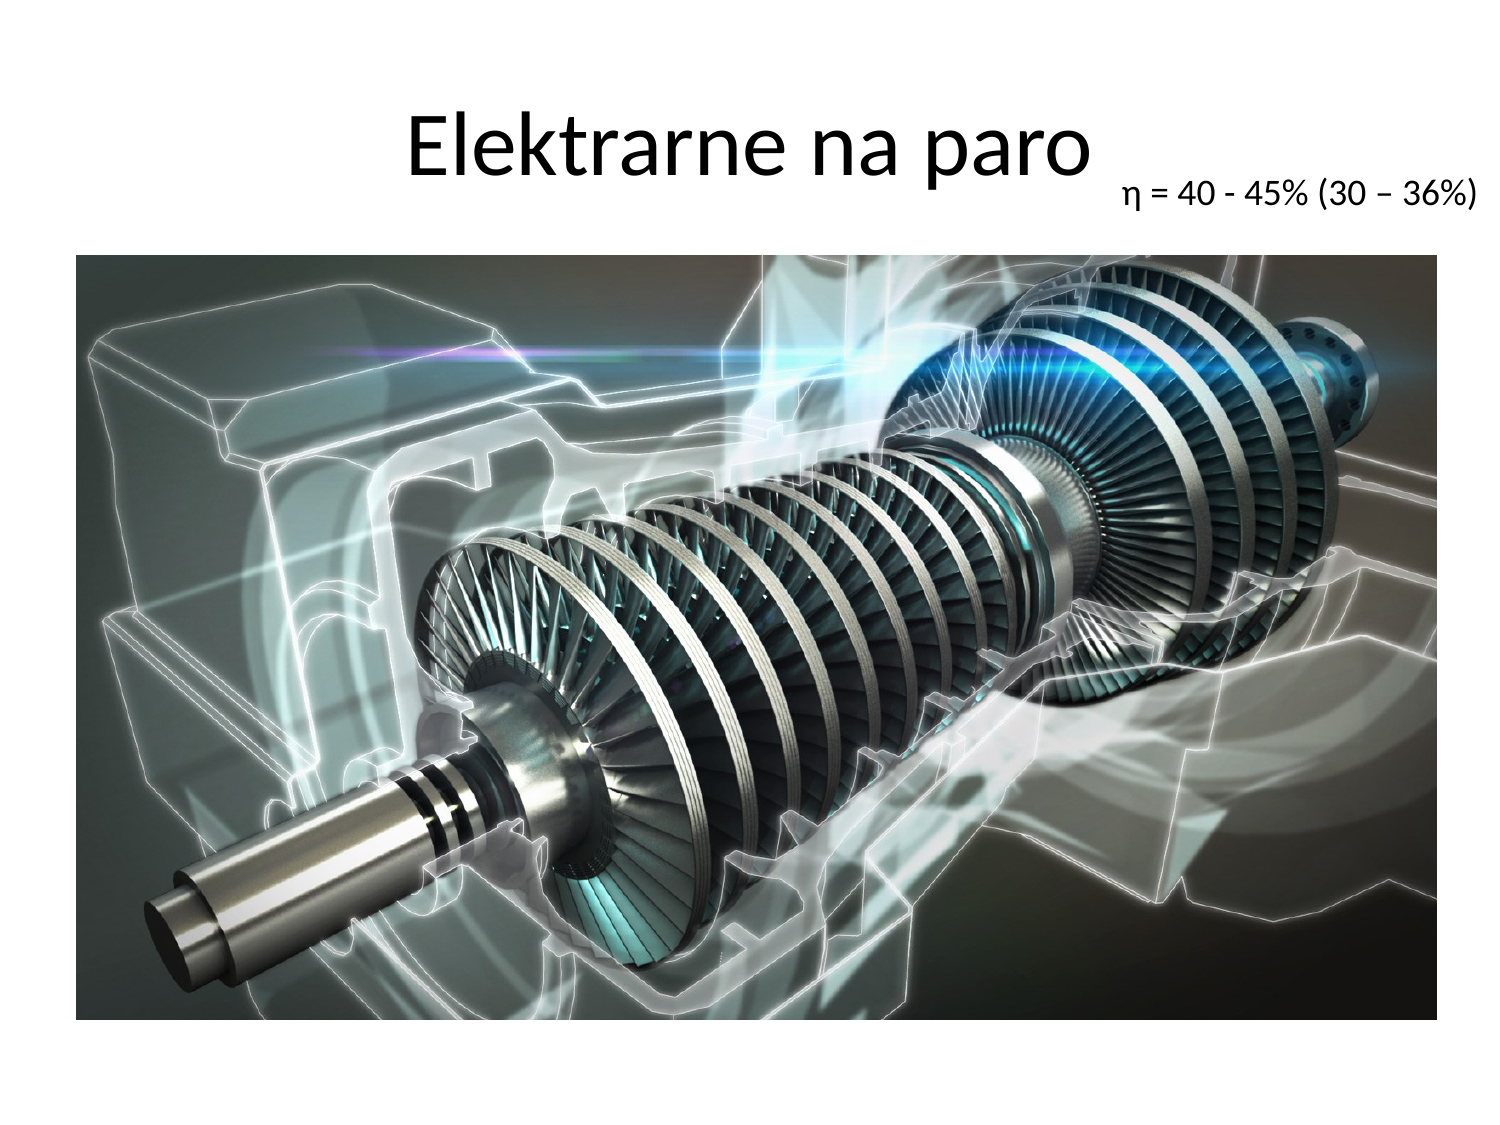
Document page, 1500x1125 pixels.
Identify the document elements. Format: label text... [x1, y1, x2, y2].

text_box η = 40 - 45% (30 – 36%) [1106, 160, 1494, 221]
picture [76, 255, 1437, 1021]
title Elektrarne na paro [75, 45, 1425, 233]
